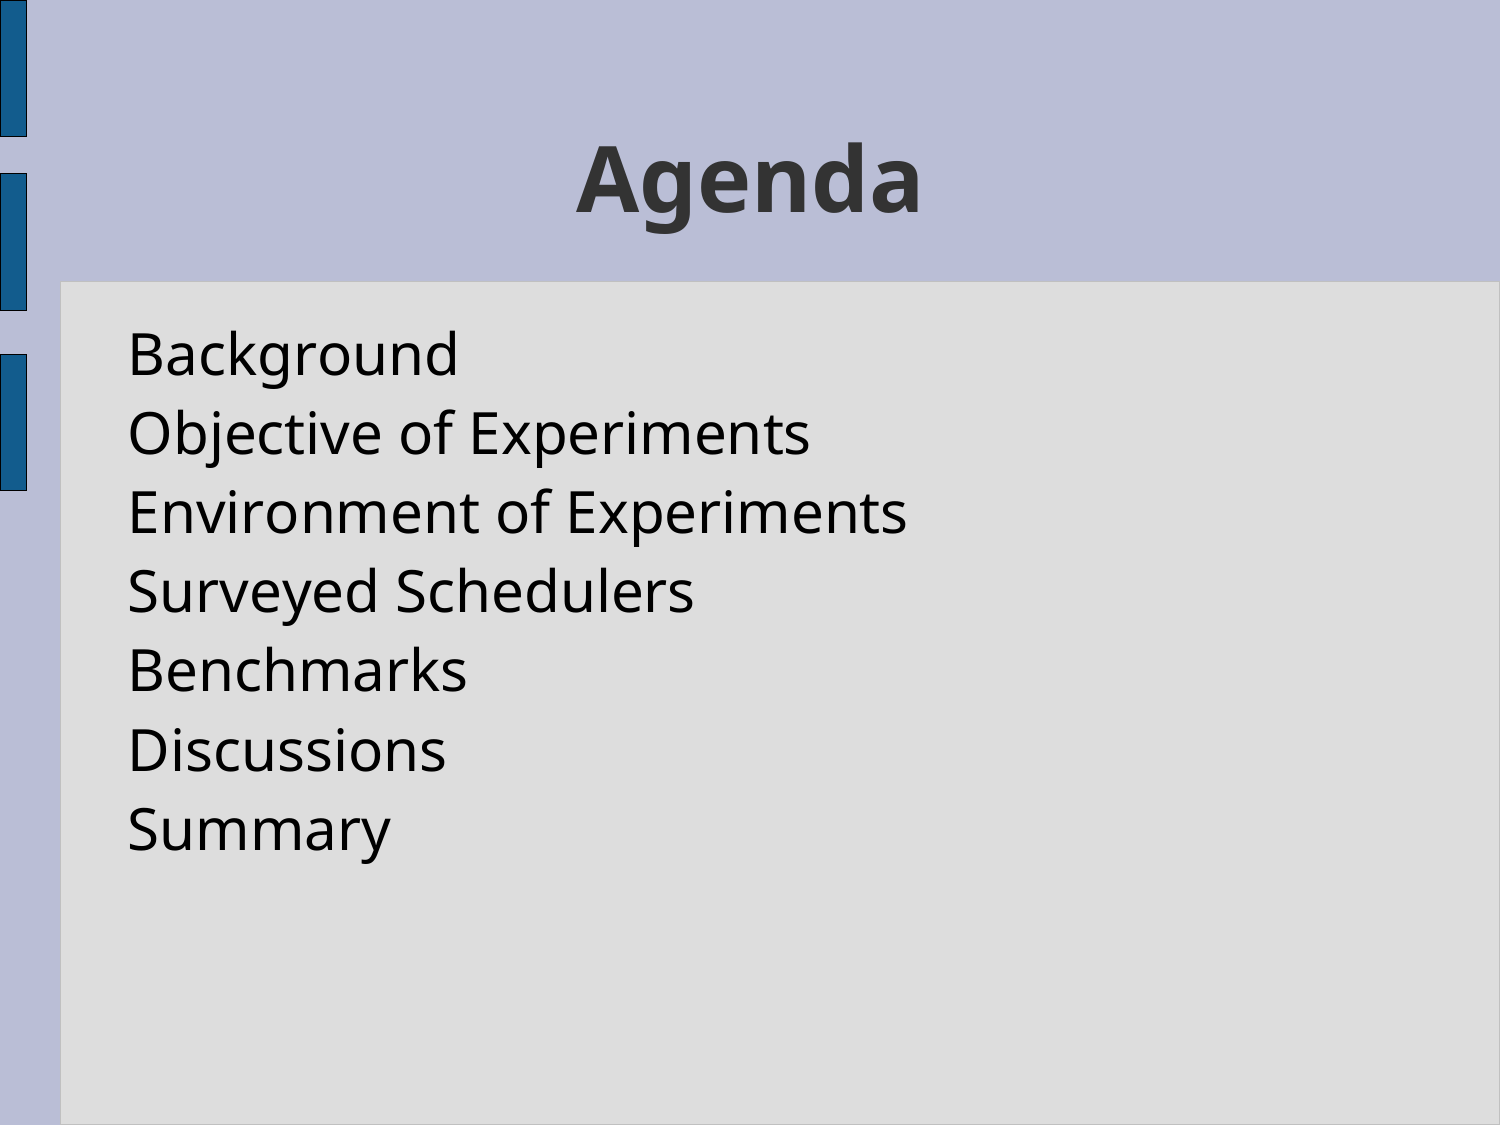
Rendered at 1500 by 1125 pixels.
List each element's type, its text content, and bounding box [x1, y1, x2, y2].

title Agenda [110, 82, 1392, 271]
list Background Objective of Experiments Environment of Experiments Surveyed Schedulers Benchmarks Discussions Summary [110, 312, 1392, 1022]
